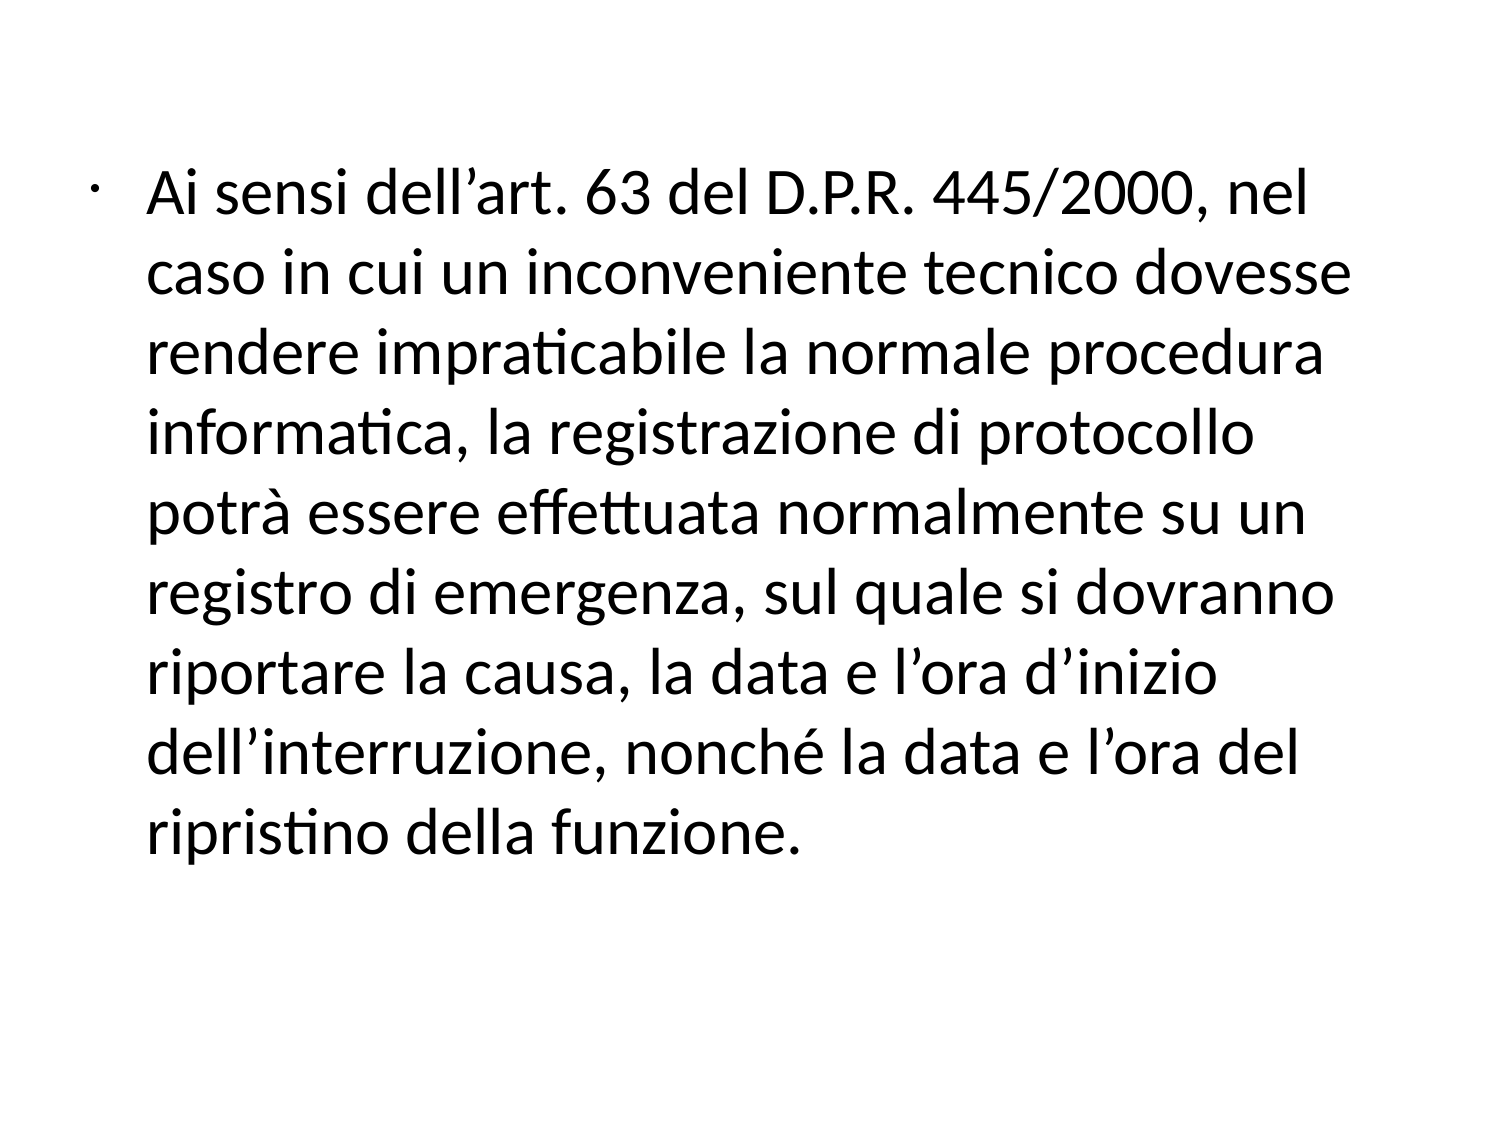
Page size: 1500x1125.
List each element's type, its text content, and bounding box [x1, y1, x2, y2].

list Ai sensi dell’art. 63 del D.P.R. 445/2000, nel caso in cui un inconveniente tecnico dovesse rendere impraticabile la normale procedura informatica, la registrazione di protocollo potrà essere effettuata normalmente su un registro di emergenza, sul quale si dovranno riportare la causa, la data e l’ora d’inizio dell’interruzione, nonché la data e l’ora del ripristino della funzione. [75, 140, 1425, 1005]
